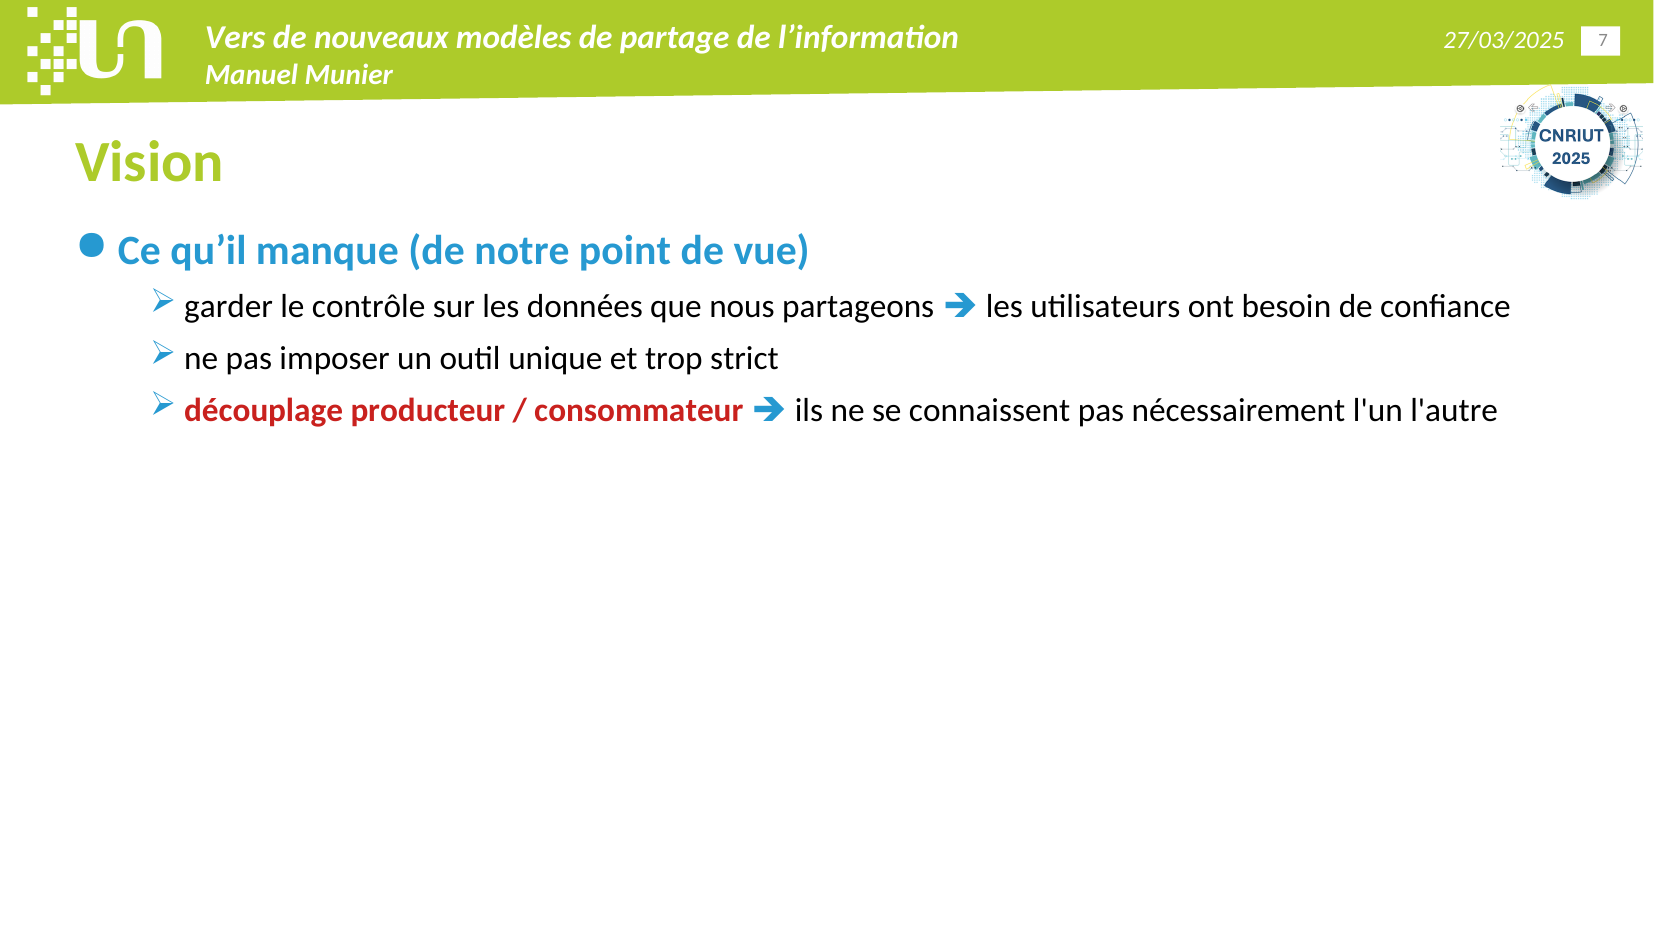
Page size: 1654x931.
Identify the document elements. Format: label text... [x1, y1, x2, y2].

picture [20, 0, 167, 101]
text_box 27/03/2025 [1175, 16, 1580, 62]
text_box Vers de nouveaux modèles de partage de l’information Manuel Munier [190, 7, 1187, 99]
text_box [0, 0, 1654, 105]
picture [1500, 84, 1643, 201]
text_box <numéro> [1236, 14, 1623, 65]
text_box Vision Ce qu’il manque (de notre point de vue) garder le contrôle sur les données que nous partageons ➔ les utilisateurs ont besoin de confiance ne pas imposer un outil unique et trop strict découplage producteur / consommateur ➔ ils ne se connaissent pas nécessairement l'un l'autre [60, 115, 1602, 436]
